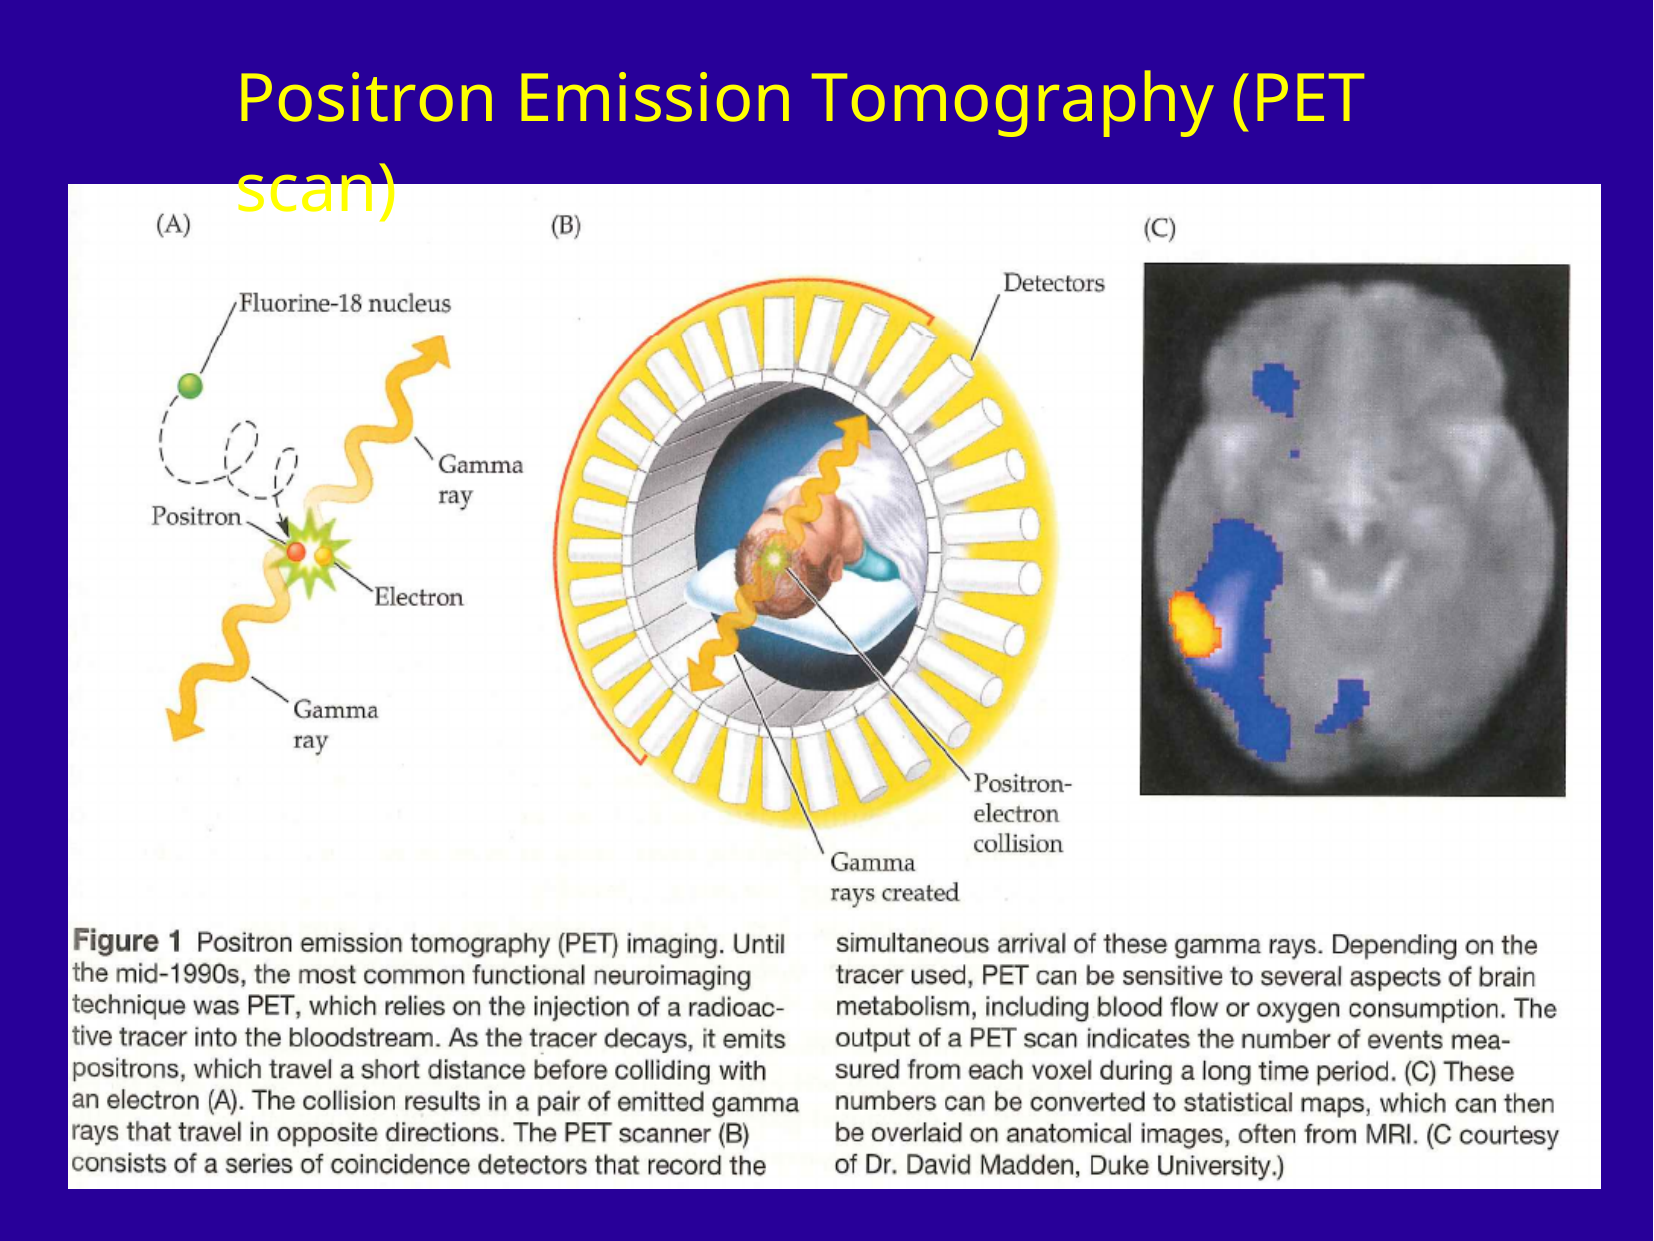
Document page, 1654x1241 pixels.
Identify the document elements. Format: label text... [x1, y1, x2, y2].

text_box Positron Emission Tomography (PET scan) [235, 49, 1546, 125]
picture [68, 184, 1601, 1189]
picture [308, 194, 325, 207]
